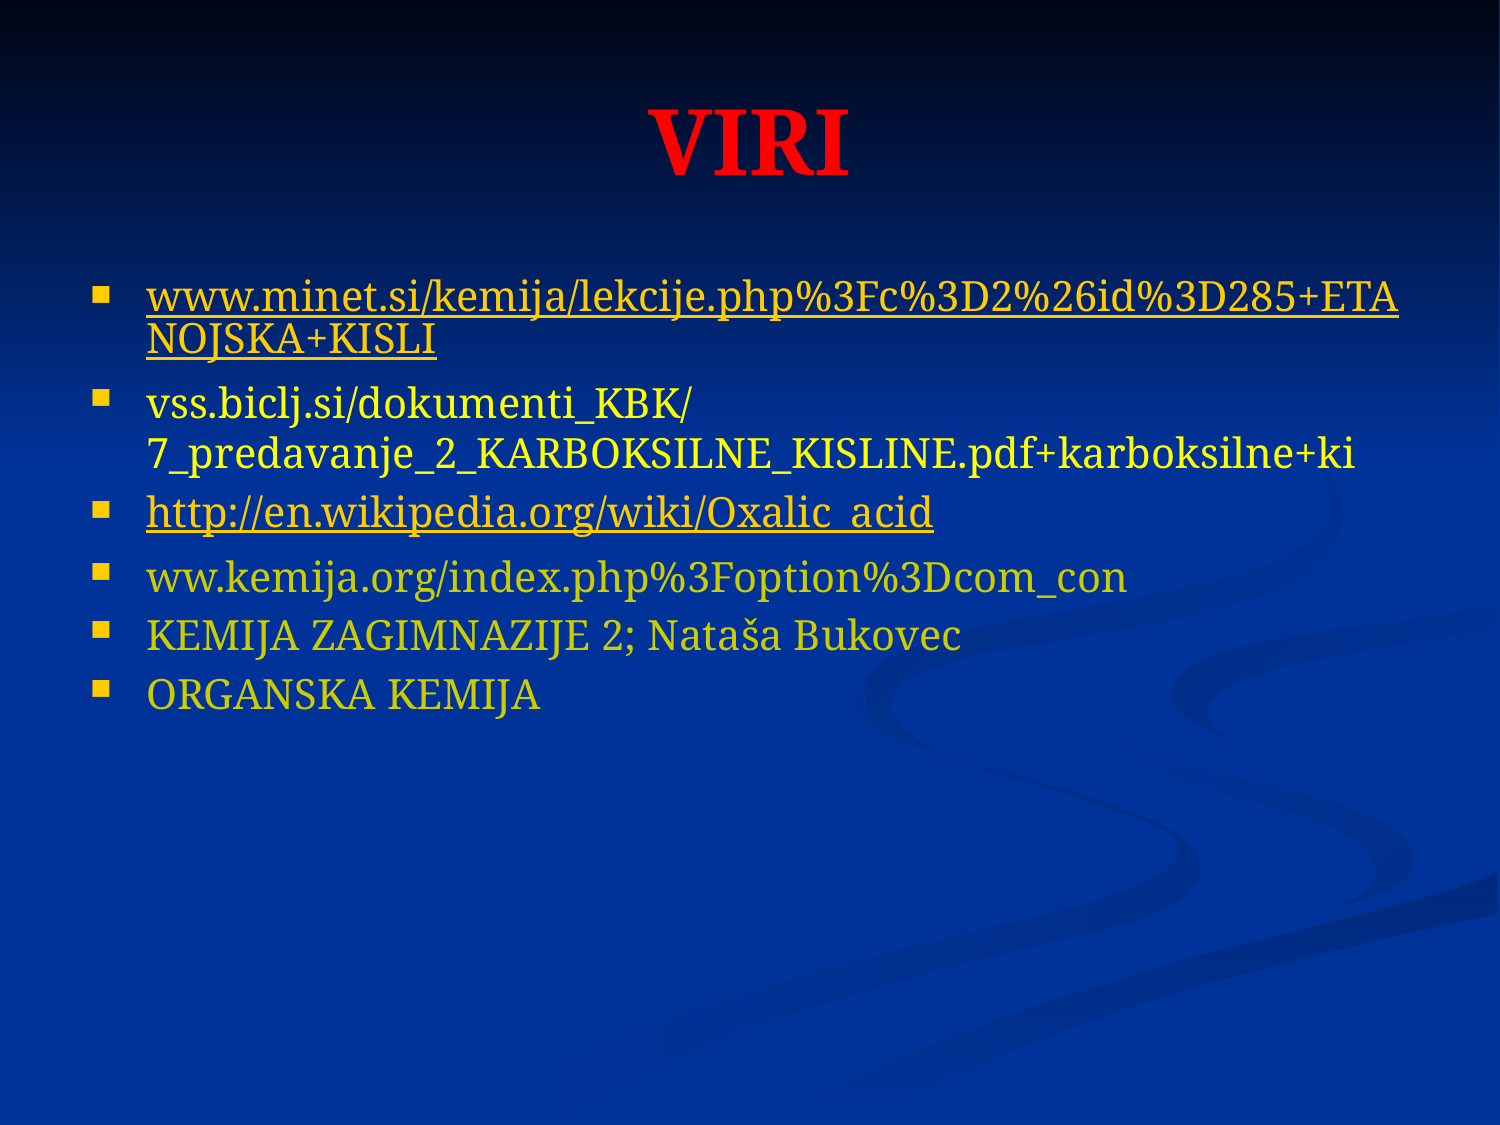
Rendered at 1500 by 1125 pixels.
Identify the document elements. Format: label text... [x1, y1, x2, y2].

title VIRI [75, 45, 1425, 233]
list www.minet.si/kemija/lekcije.php%3Fc%3D2%26id%3D285+ETANOJSKA+KISLI vss.biclj.si/dokumenti_KBK/7_predavanje_2_KARBOKSILNE_KISLINE.pdf+karboksilne+ki http://en.wikipedia.org/wiki/Oxalic_acid ww.kemija.org/index.php%3Foption%3Dcom_con KEMIJA ZAGIMNAZIJE 2; Nataša Bukovec ORGANSKA KEMIJA [75, 262, 1425, 1005]
